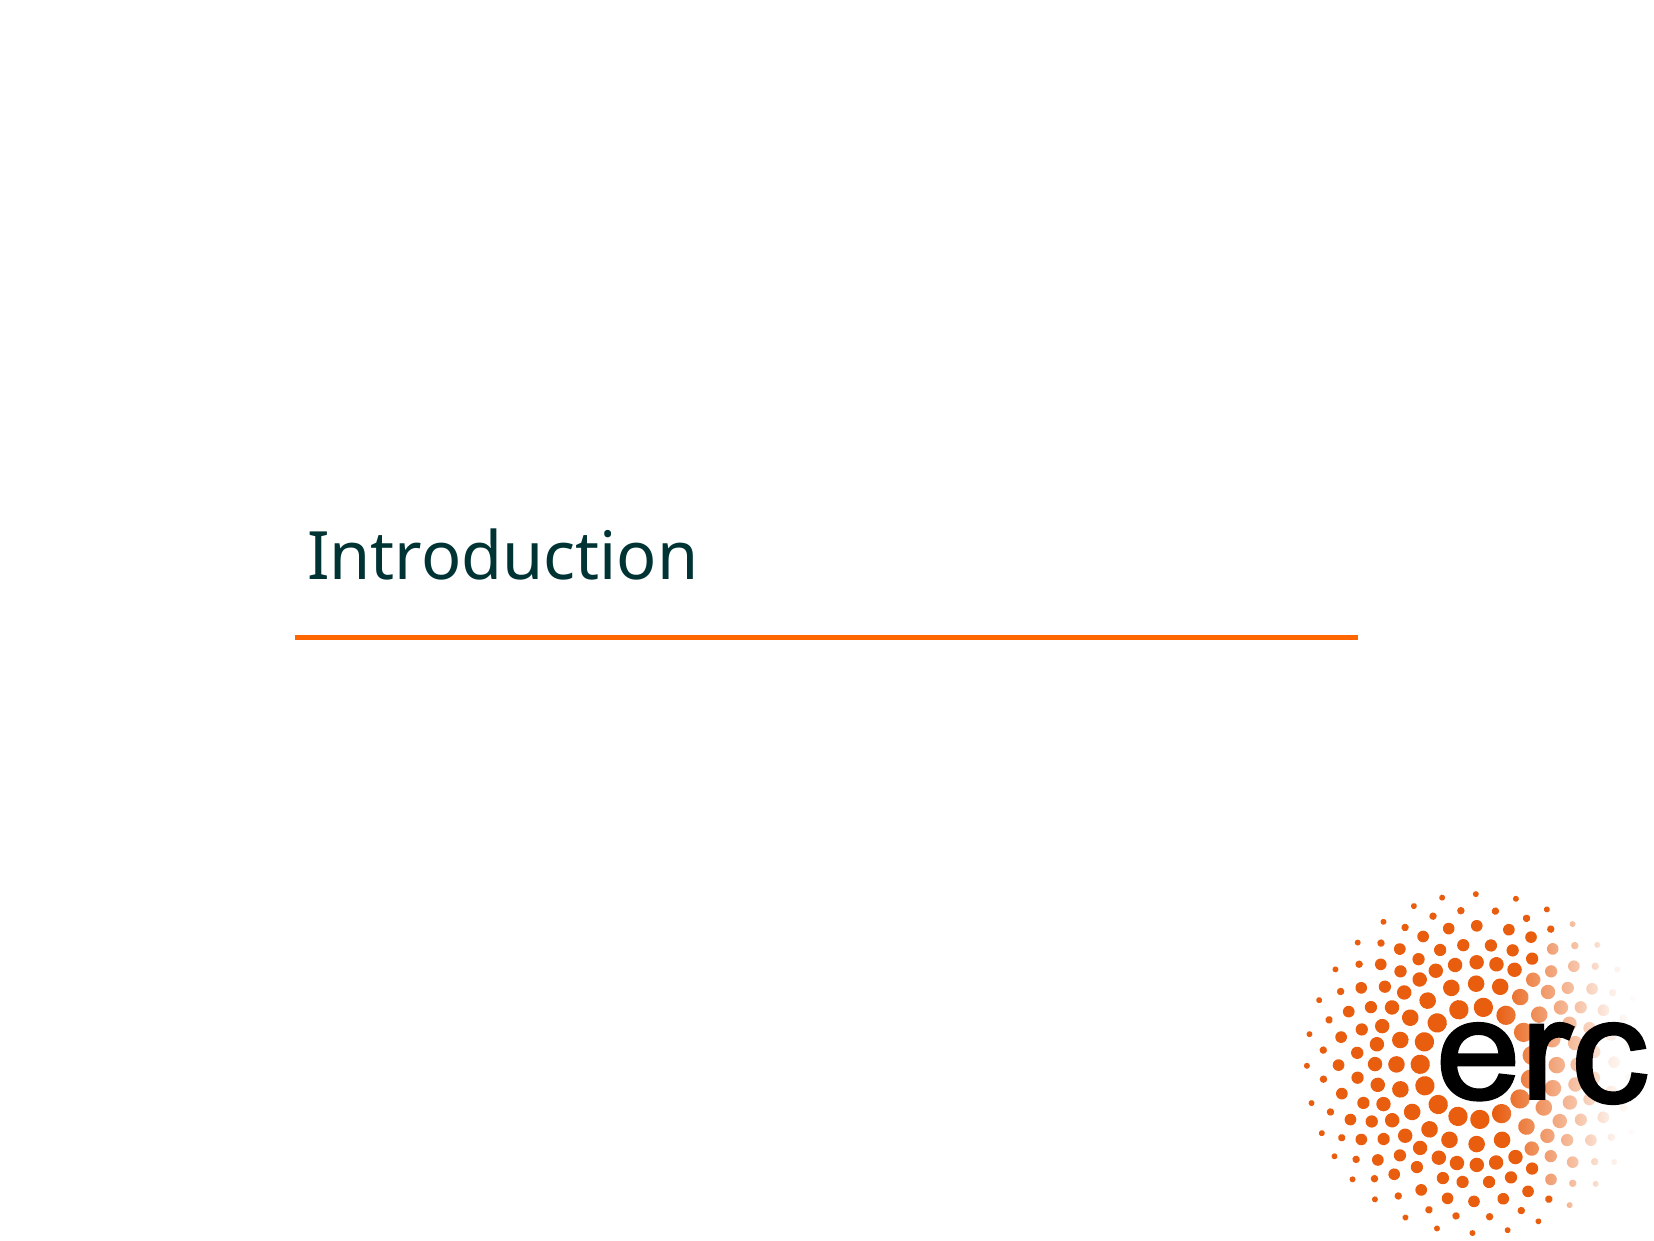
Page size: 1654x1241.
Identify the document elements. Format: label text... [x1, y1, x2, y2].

title Introduction [307, 391, 1347, 599]
